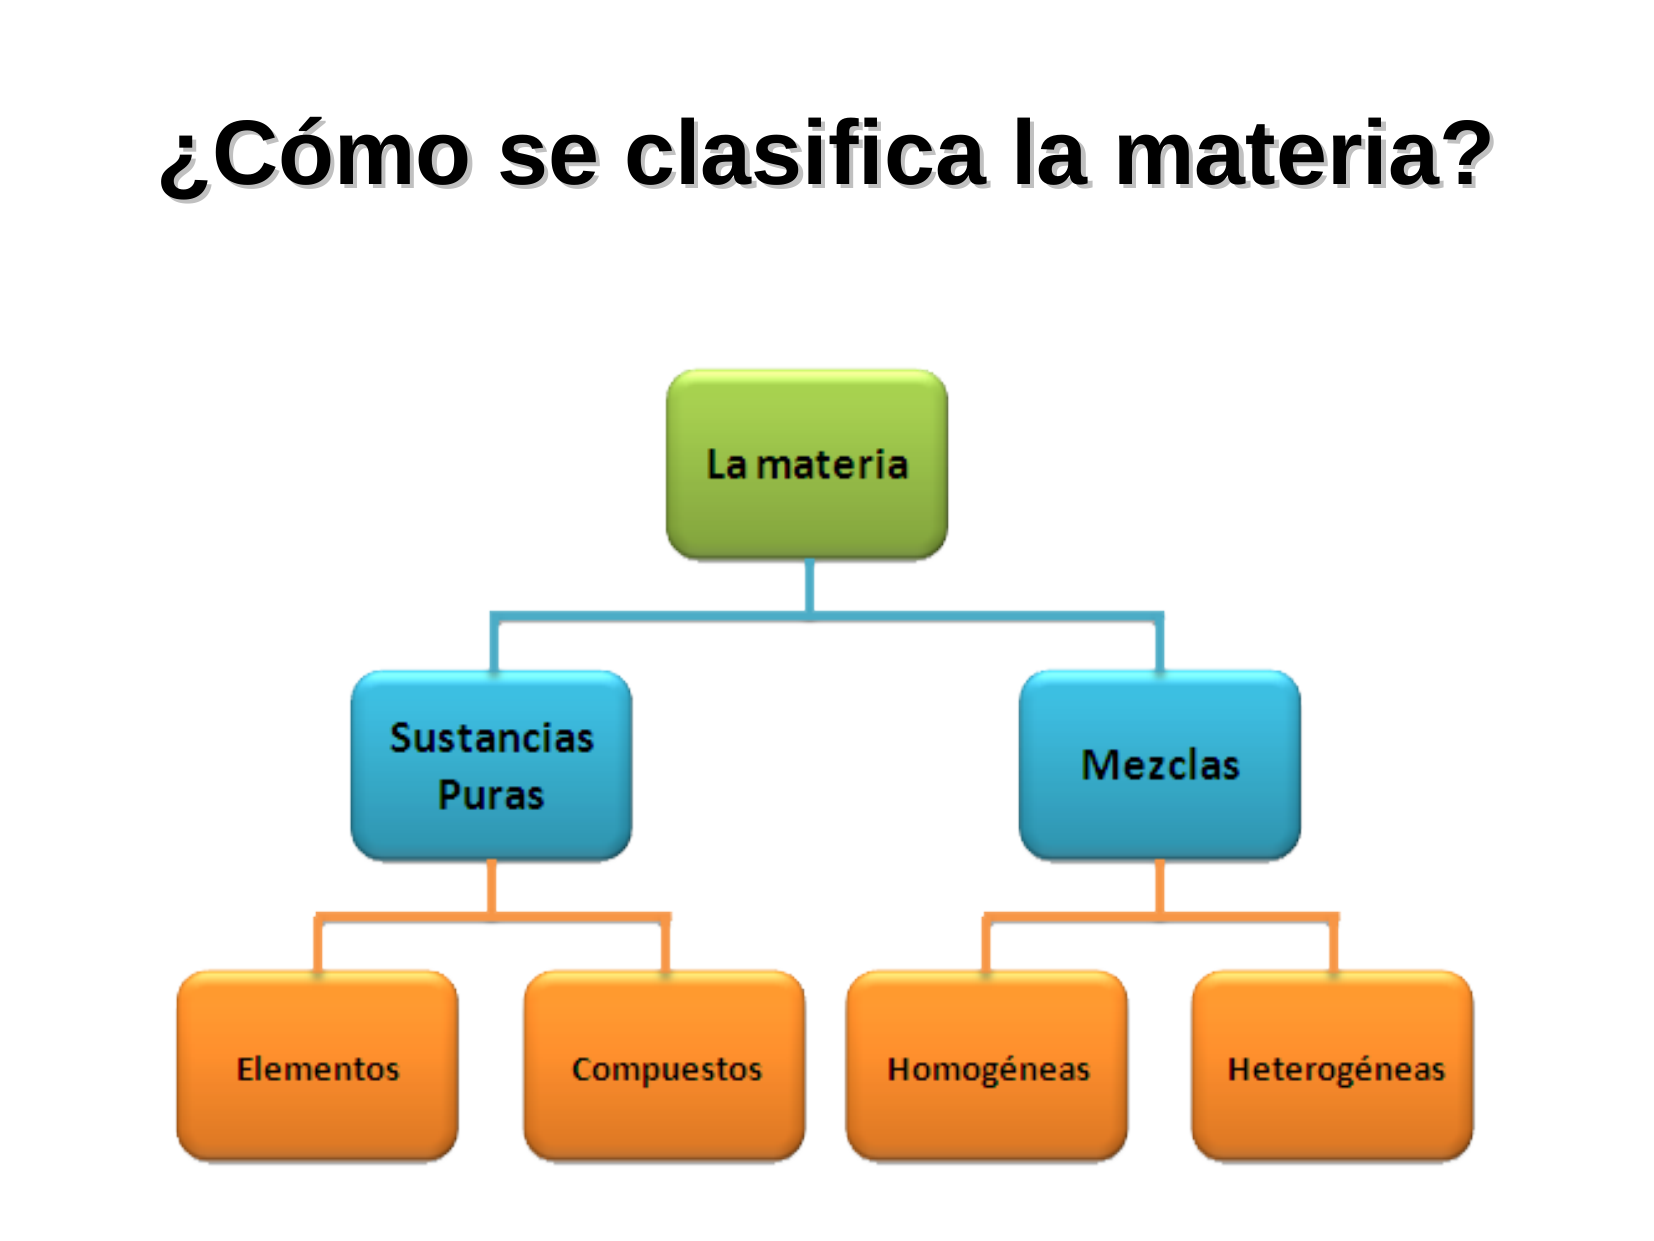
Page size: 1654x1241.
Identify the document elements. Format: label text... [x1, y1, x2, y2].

title ¿Cómo se clasifica la materia? [82, 49, 1571, 257]
picture [162, 360, 1491, 1183]
